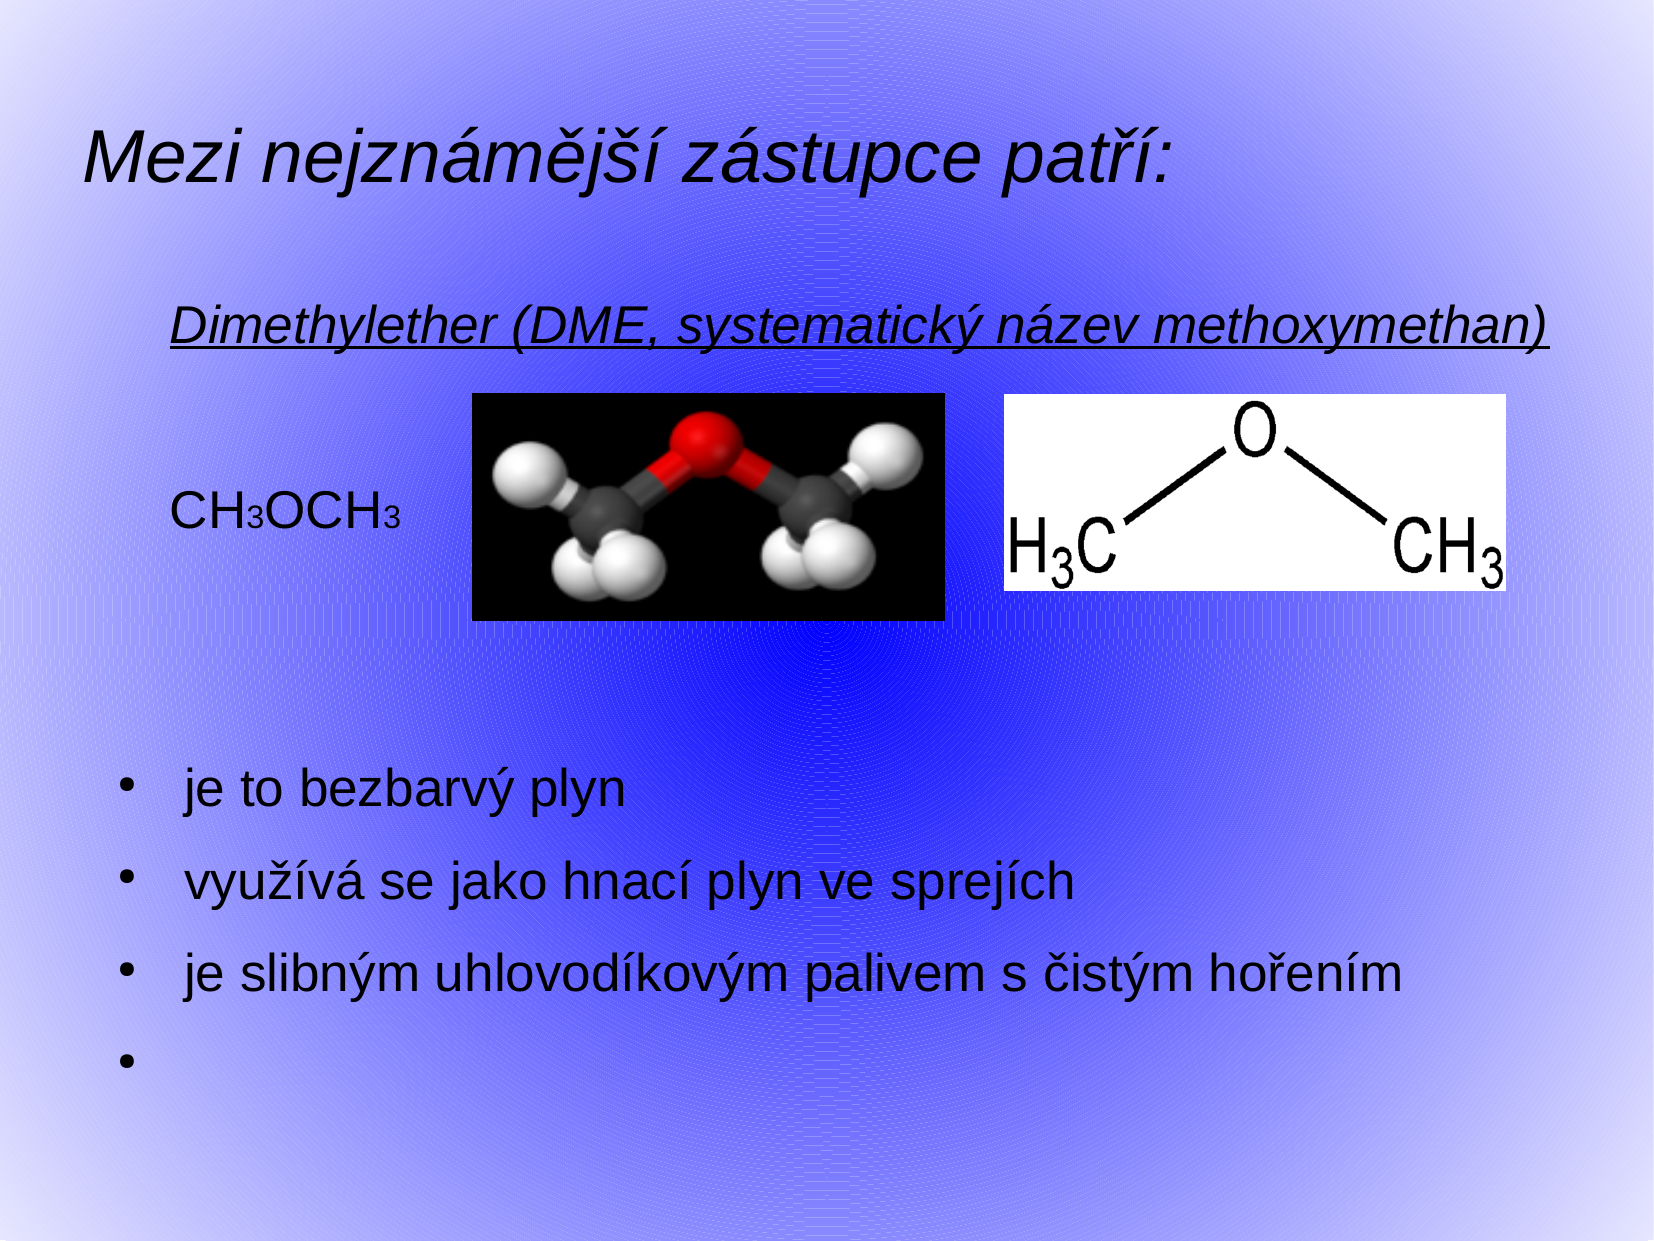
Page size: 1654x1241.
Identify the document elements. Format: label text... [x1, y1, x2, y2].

list Dimethylether (DME, systematický název methoxymethan) CH3OCH3 je to bezbarvý plyn využívá se jako hnací plyn ve sprejích je slibným uhlovodíkovým palivem s čistým hořením [82, 290, 1571, 1109]
picture [1004, 394, 1506, 591]
title Mezi nejznámější zástupce patří: [82, 49, 1571, 257]
picture [472, 393, 945, 621]
